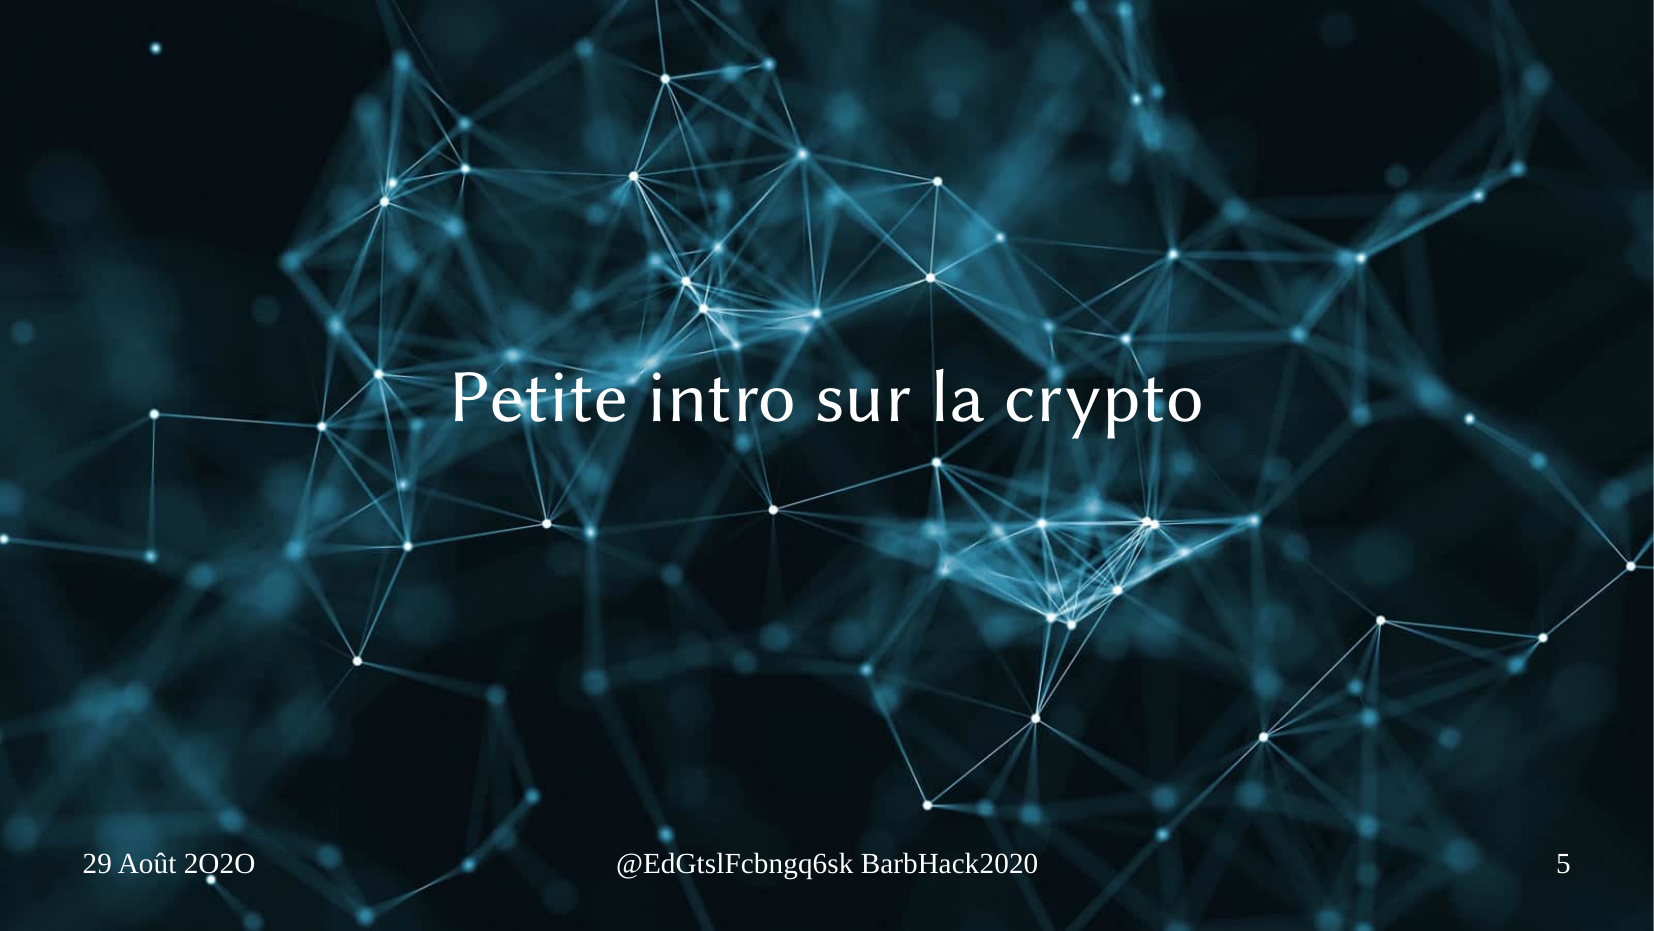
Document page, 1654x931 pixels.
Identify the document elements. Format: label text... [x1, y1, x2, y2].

picture [0, 0, 1654, 931]
subtitle Petite intro sur la crypto [44, 37, 1610, 757]
